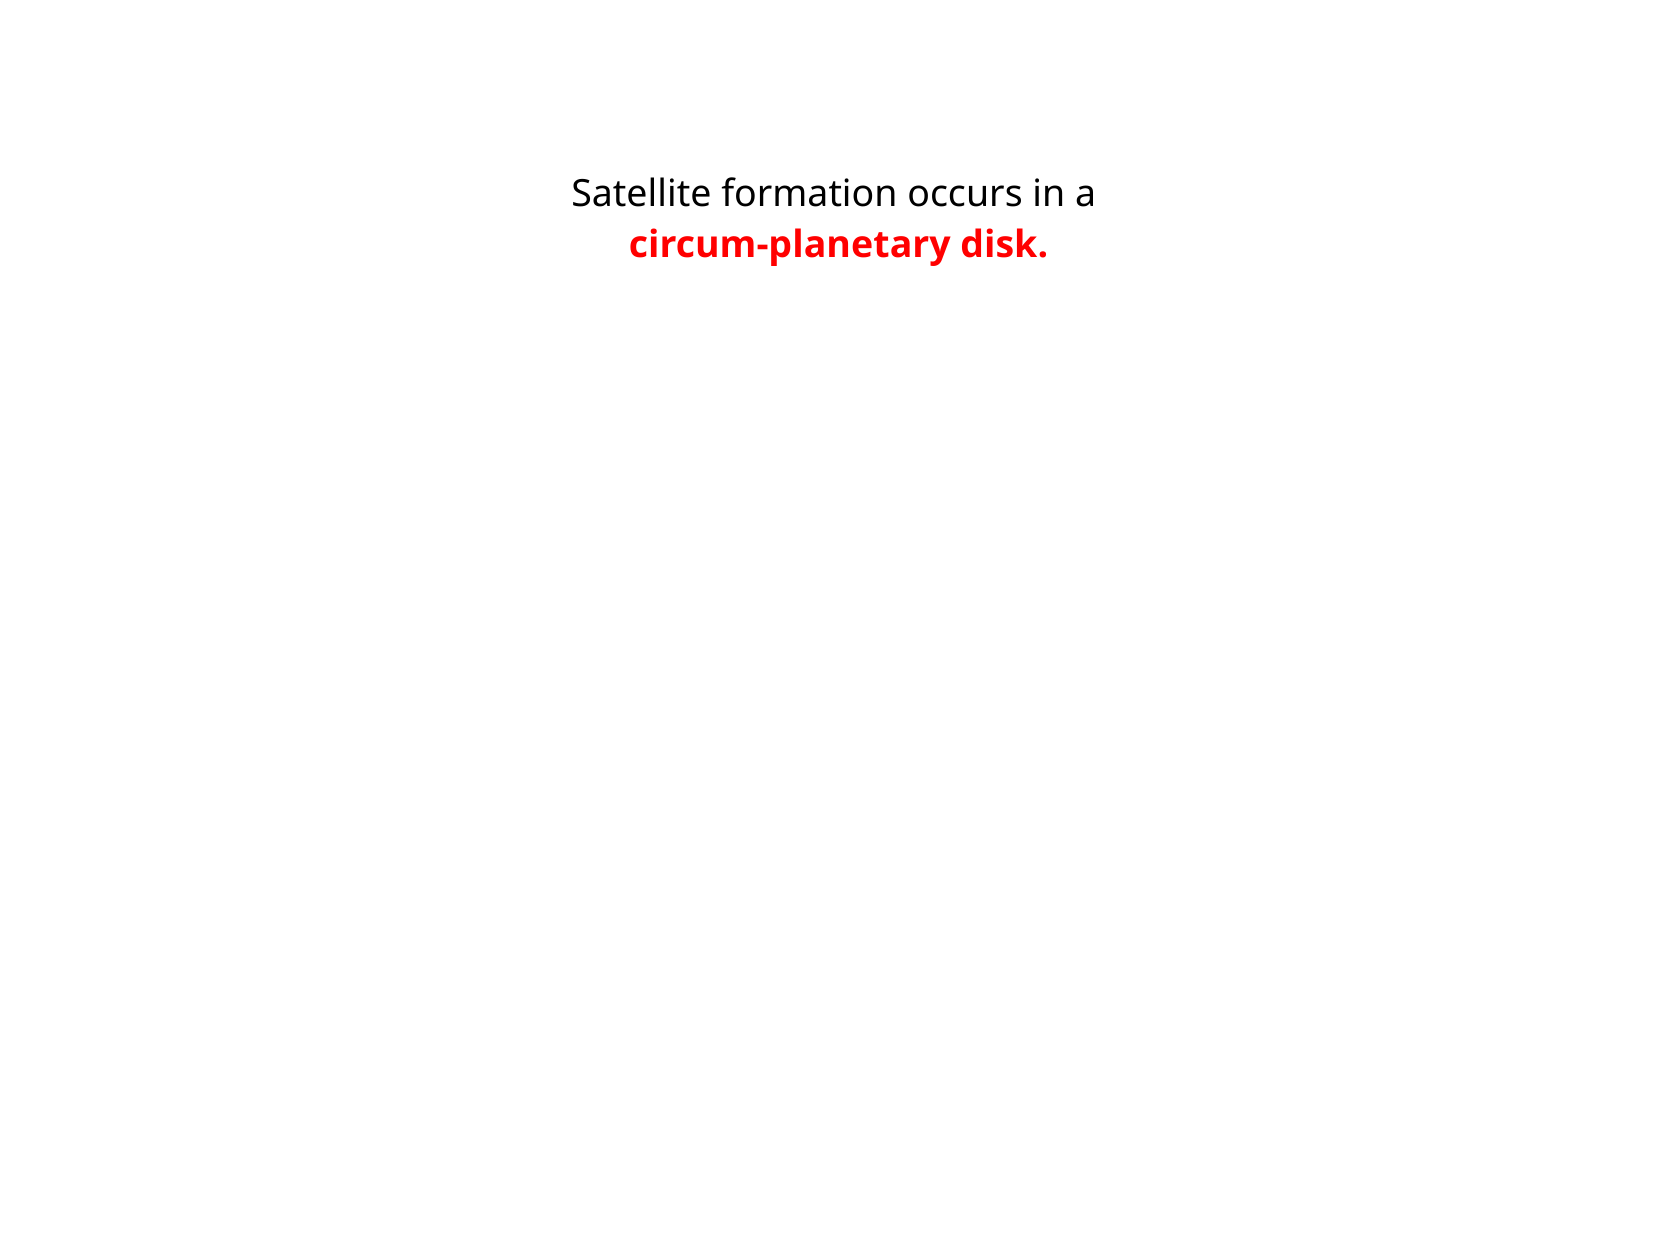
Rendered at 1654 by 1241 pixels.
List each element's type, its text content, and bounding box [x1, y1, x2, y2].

text_box Satellite formation occurs in a circum-planetary disk. [276, 159, 1402, 279]
